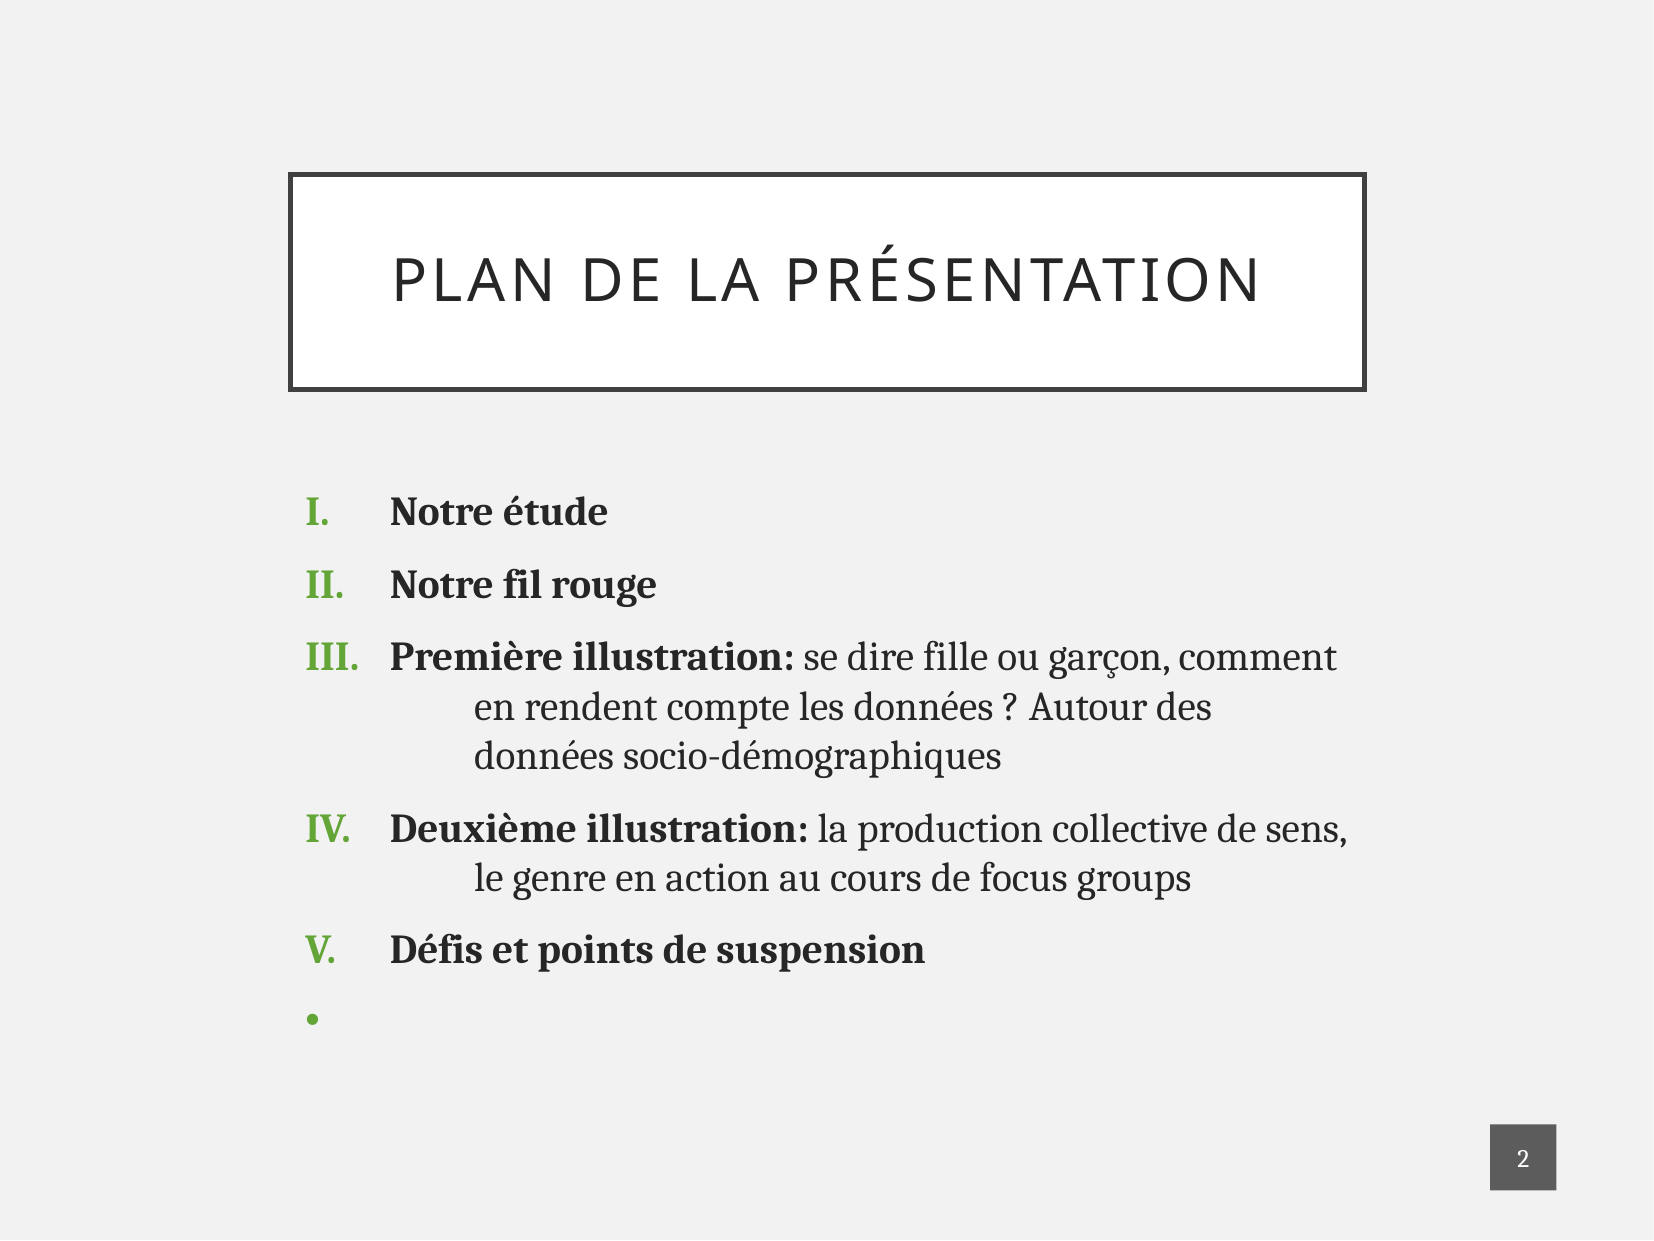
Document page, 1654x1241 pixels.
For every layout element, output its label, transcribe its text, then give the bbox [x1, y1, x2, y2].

title Plan de la présentation [290, 174, 1365, 390]
list Notre étude Notre fil rouge Première illustration: se dire fille ou garçon, comment en rendent compte les données ? Autour des données socio-démographiques Deuxième illustration: la production collective de sens, le genre en action au cours de focus groups Défis et points de suspension [290, 477, 1365, 1038]
text_box [1490, 1124, 1557, 1191]
